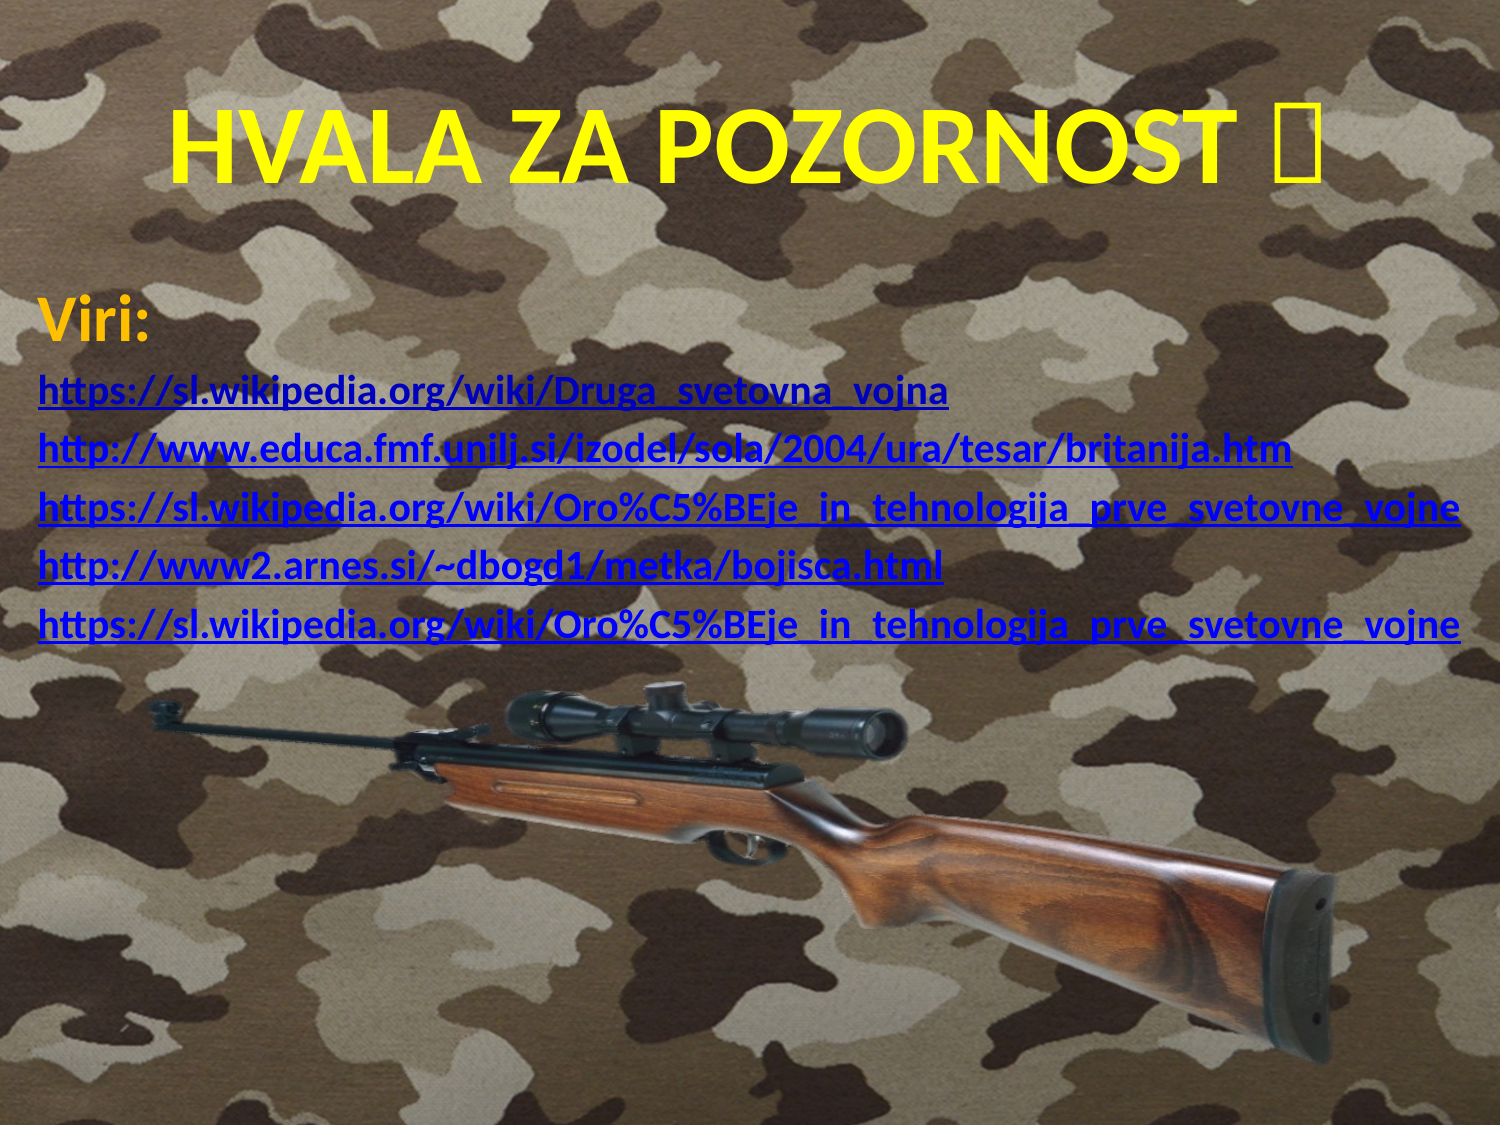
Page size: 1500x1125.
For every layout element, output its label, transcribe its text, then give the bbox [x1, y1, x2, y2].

list Viri: https://sl.wikipedia.org/wiki/Druga_svetovna_vojna http://www.educa.fmf.unilj.si/izodel/sola/2004/ura/tesar/britanija.htm https://sl.wikipedia.org/wiki/Oro%C5%BEje_in_tehnologija_prve_svetovne_vojne http://www2.arnes.si/~dbogd1/metka/bojisca.html https://sl.wikipedia.org/wiki/Oro%C5%BEje_in_tehnologija_prve_svetovne_vojne [22, 267, 1478, 1010]
title HVALA ZA POZORNOST  [75, 45, 1425, 233]
picture [0, 0, 1500, 1125]
